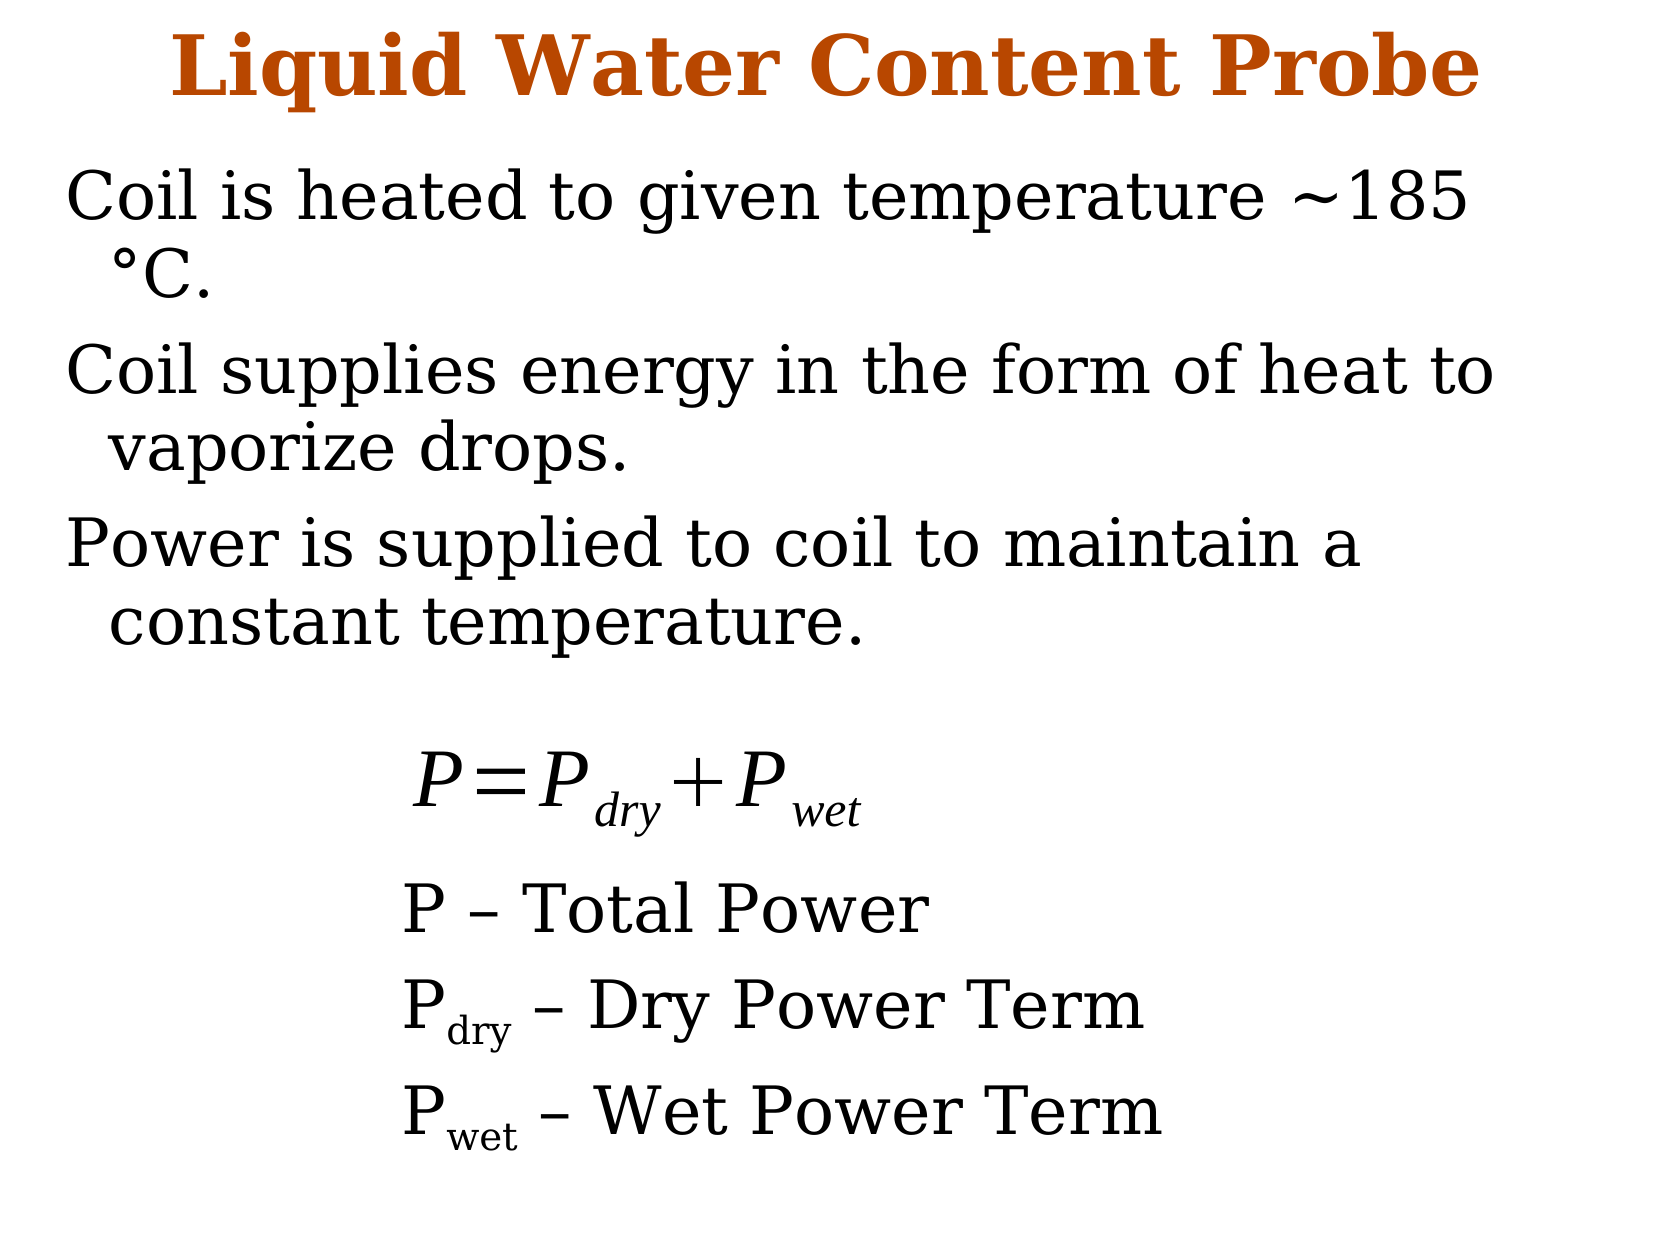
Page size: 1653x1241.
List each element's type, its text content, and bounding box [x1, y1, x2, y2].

text_box Liquid Water Content Probe [0, 18, 1653, 115]
chart [402, 732, 867, 837]
text_box Coil is heated to given temperature ~185 °C. Coil supplies energy in the form of heat to vaporize drops. Power is supplied to coil to maintain a constant temperature. [50, 149, 1613, 668]
text_box P – Total Power Pdry – Dry Power Term Pwet – Wet Power Term [386, 863, 1351, 1168]
